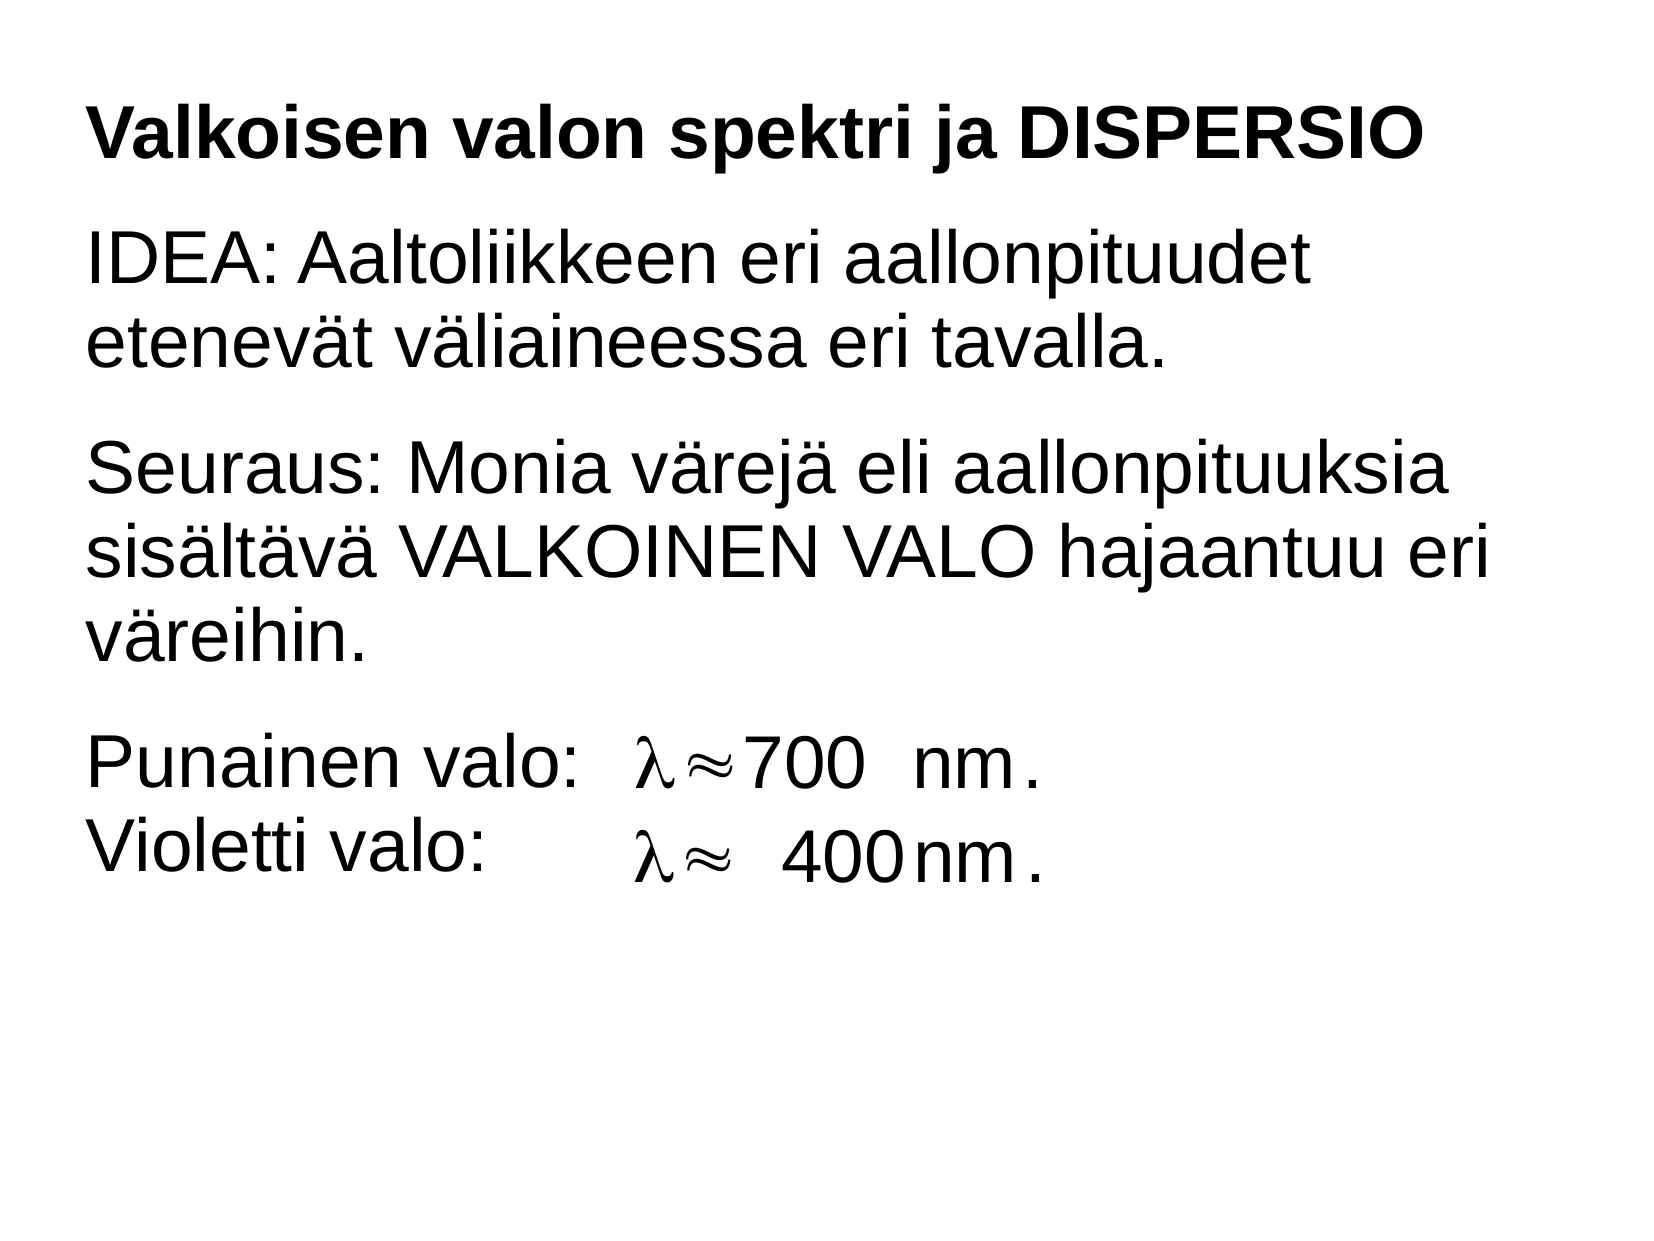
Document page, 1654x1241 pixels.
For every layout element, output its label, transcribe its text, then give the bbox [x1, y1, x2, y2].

chart [624, 814, 1052, 899]
text_box Valkoisen valon spektri ja DISPERSIO IDEA: Aaltoliikkeen eri aallonpituudet etenevät väliaineessa eri tavalla. Seuraus: Monia värejä eli aallonpituuksia sisältävä VALKOINEN VALO hajaantuu eri väreihin. Punainen valo: Violetti valo: [70, 82, 1571, 1106]
chart [625, 720, 1050, 804]
